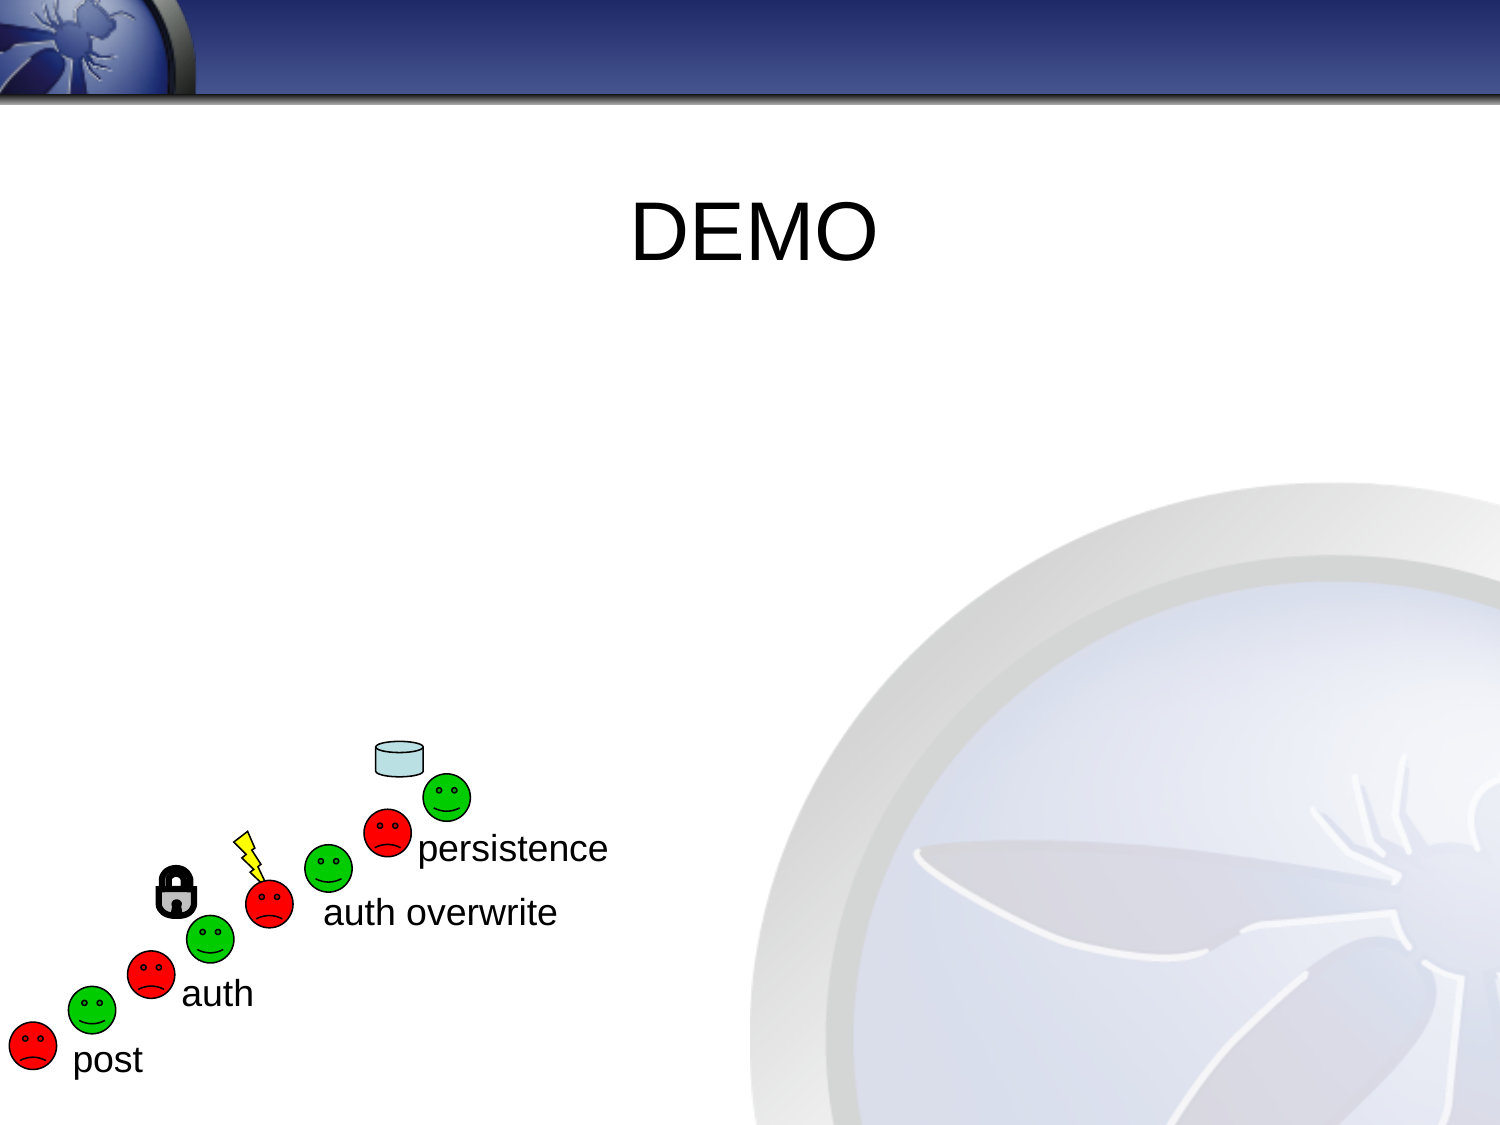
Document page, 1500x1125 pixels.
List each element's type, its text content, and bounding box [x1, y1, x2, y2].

text_box [233, 831, 294, 928]
text_box [68, 986, 116, 1034]
picture [0, 0, 198, 95]
picture [750, 479, 1500, 1125]
text_box [375, 741, 424, 777]
text_box auth overwrite [308, 880, 573, 941]
text_box DEMO [615, 170, 991, 286]
text_box [9, 1022, 57, 1070]
text_box auth [166, 961, 270, 1022]
text_box [304, 844, 353, 881]
text_box persistence [402, 816, 624, 877]
text_box [423, 773, 471, 822]
text_box [127, 950, 175, 999]
text_box [364, 809, 412, 857]
text_box [158, 868, 195, 916]
text_box post [57, 1027, 159, 1088]
text_box [186, 915, 234, 963]
